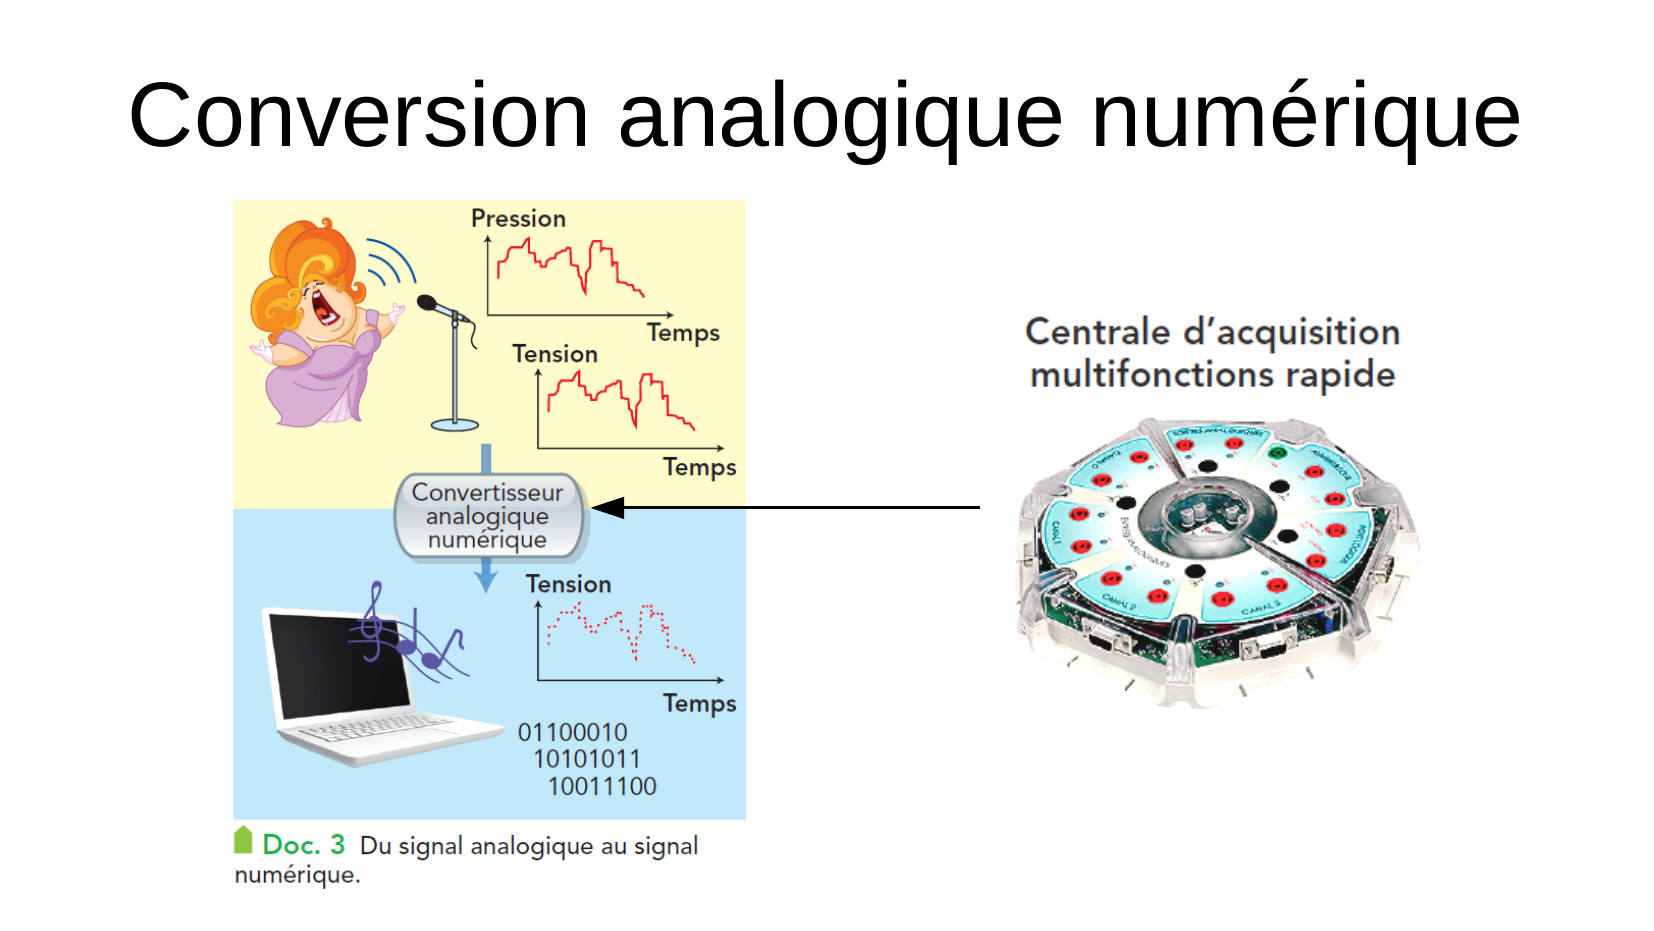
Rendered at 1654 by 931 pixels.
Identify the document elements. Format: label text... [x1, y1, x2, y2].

title Conversion analogique numérique [82, 37, 1571, 193]
picture [212, 184, 791, 898]
picture [980, 305, 1458, 709]
